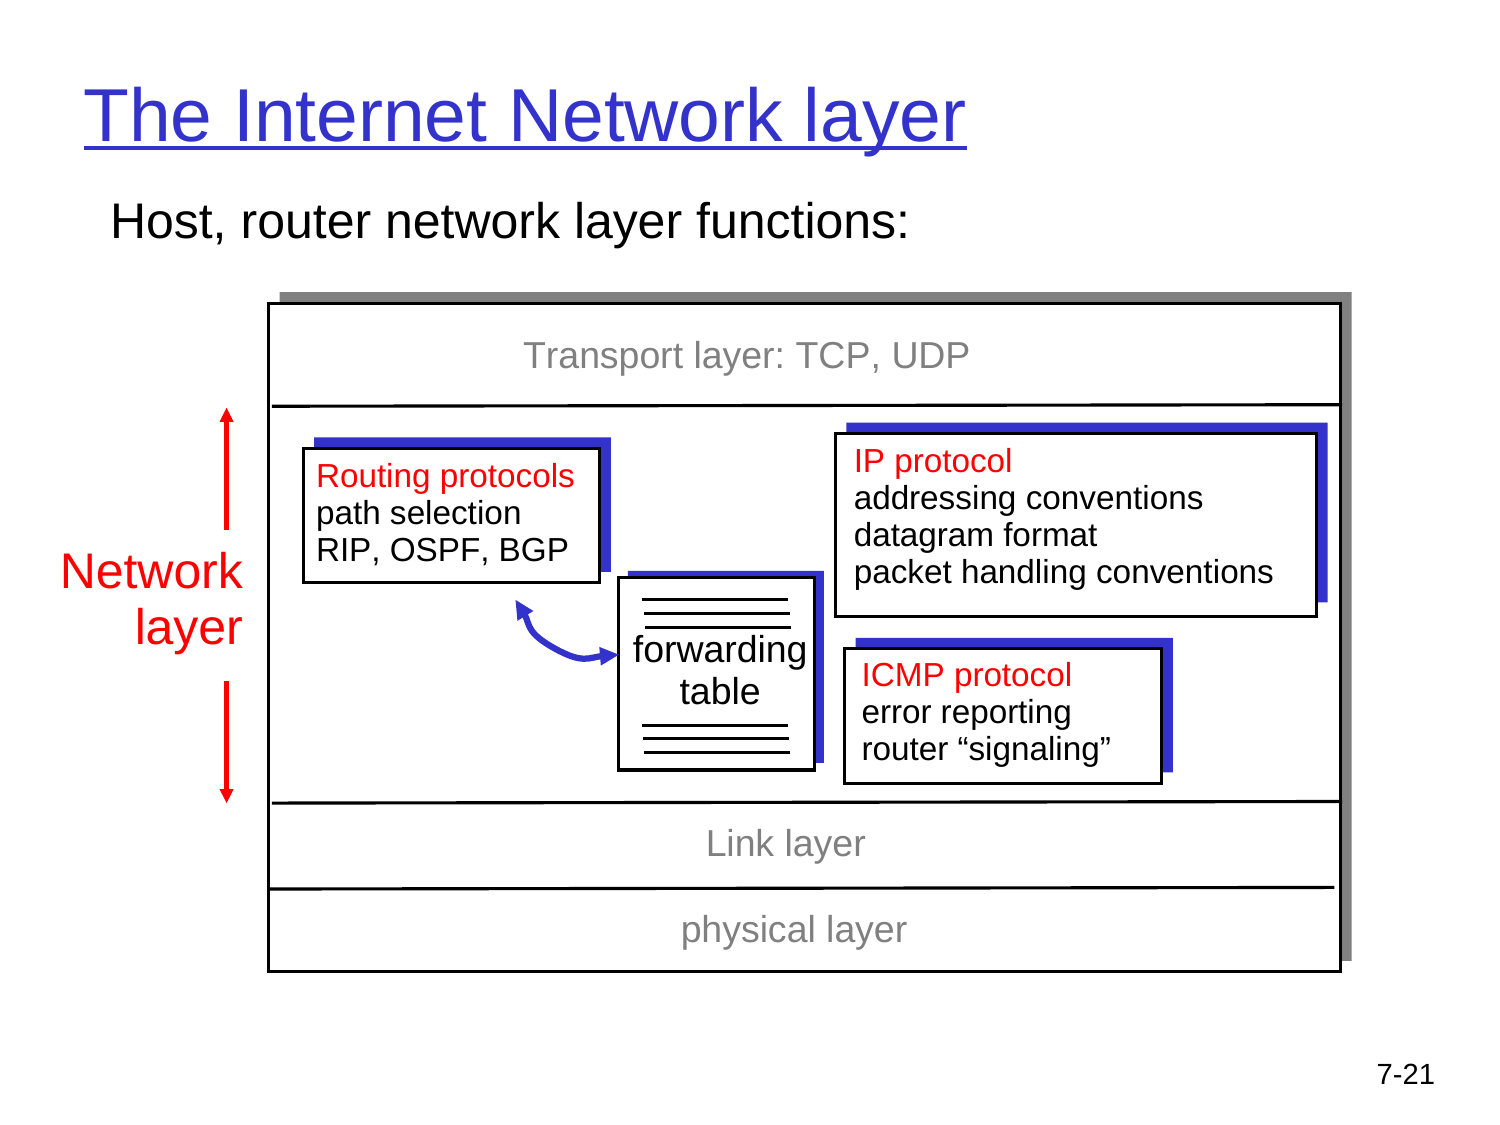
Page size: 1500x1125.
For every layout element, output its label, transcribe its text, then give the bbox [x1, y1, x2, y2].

text_box physical layer [666, 900, 923, 958]
list Host, router network layer functions: [95, 185, 1332, 258]
text_box Routing protocols path selection RIP, OSPF, BGP [301, 449, 591, 577]
text_box IP protocol addressing conventions datagram format packet handling conventions [838, 434, 1290, 599]
text_box [268, 292, 1352, 972]
text_box Link layer [691, 814, 881, 873]
text_box Network layer [44, 535, 258, 663]
text_box forwarding table [618, 620, 823, 720]
text_box ICMP protocol error reporting router “signaling” [846, 648, 1159, 776]
text_box Transport layer: TCP, UDP [508, 327, 986, 385]
title The Internet Network layer [68, 21, 1344, 210]
